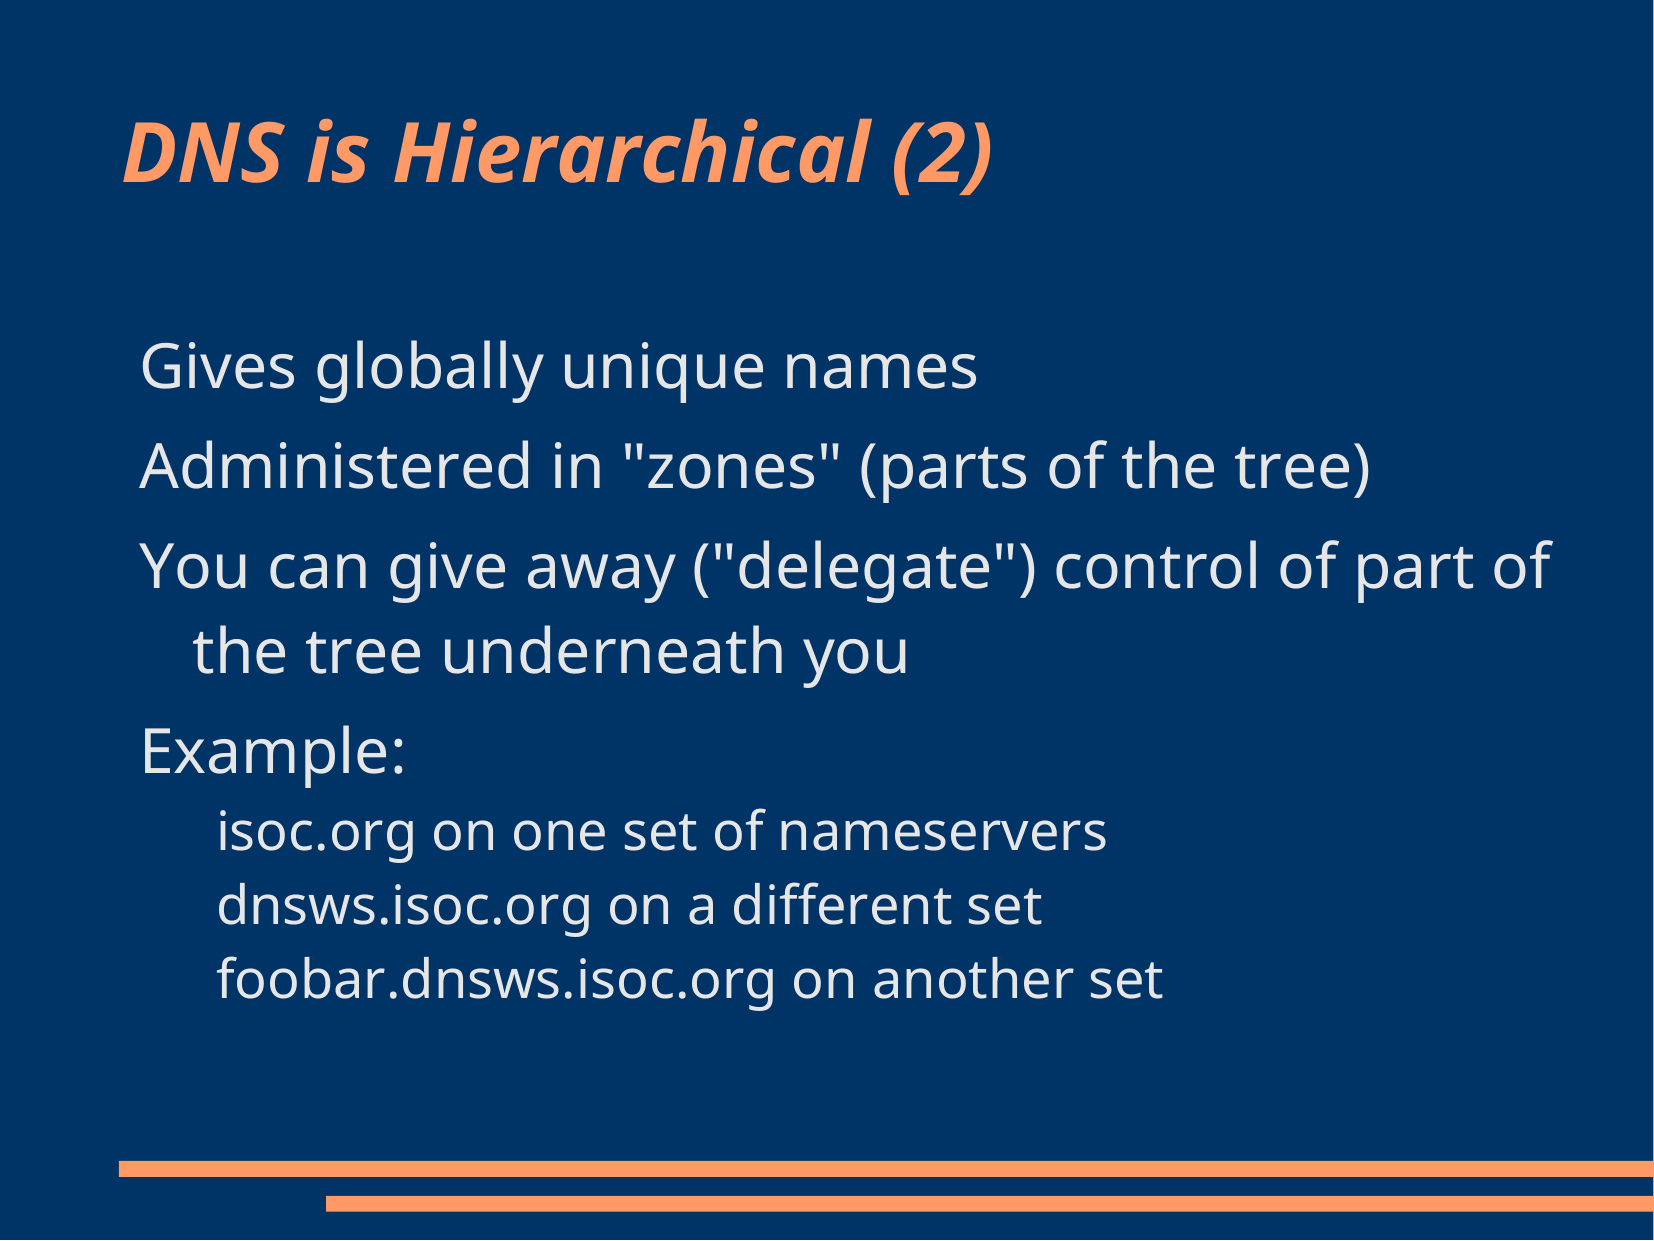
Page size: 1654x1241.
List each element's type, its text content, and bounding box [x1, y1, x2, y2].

list Gives globally unique names Administered in "zones" (parts of the tree) You can give away ("delegate") control of part of the tree underneath you Example: isoc.org on one set of nameservers dnsws.isoc.org on a different set foobar.dnsws.isoc.org on another set [121, 322, 1561, 1133]
title DNS is Hierarchical (2) [121, 46, 1534, 254]
